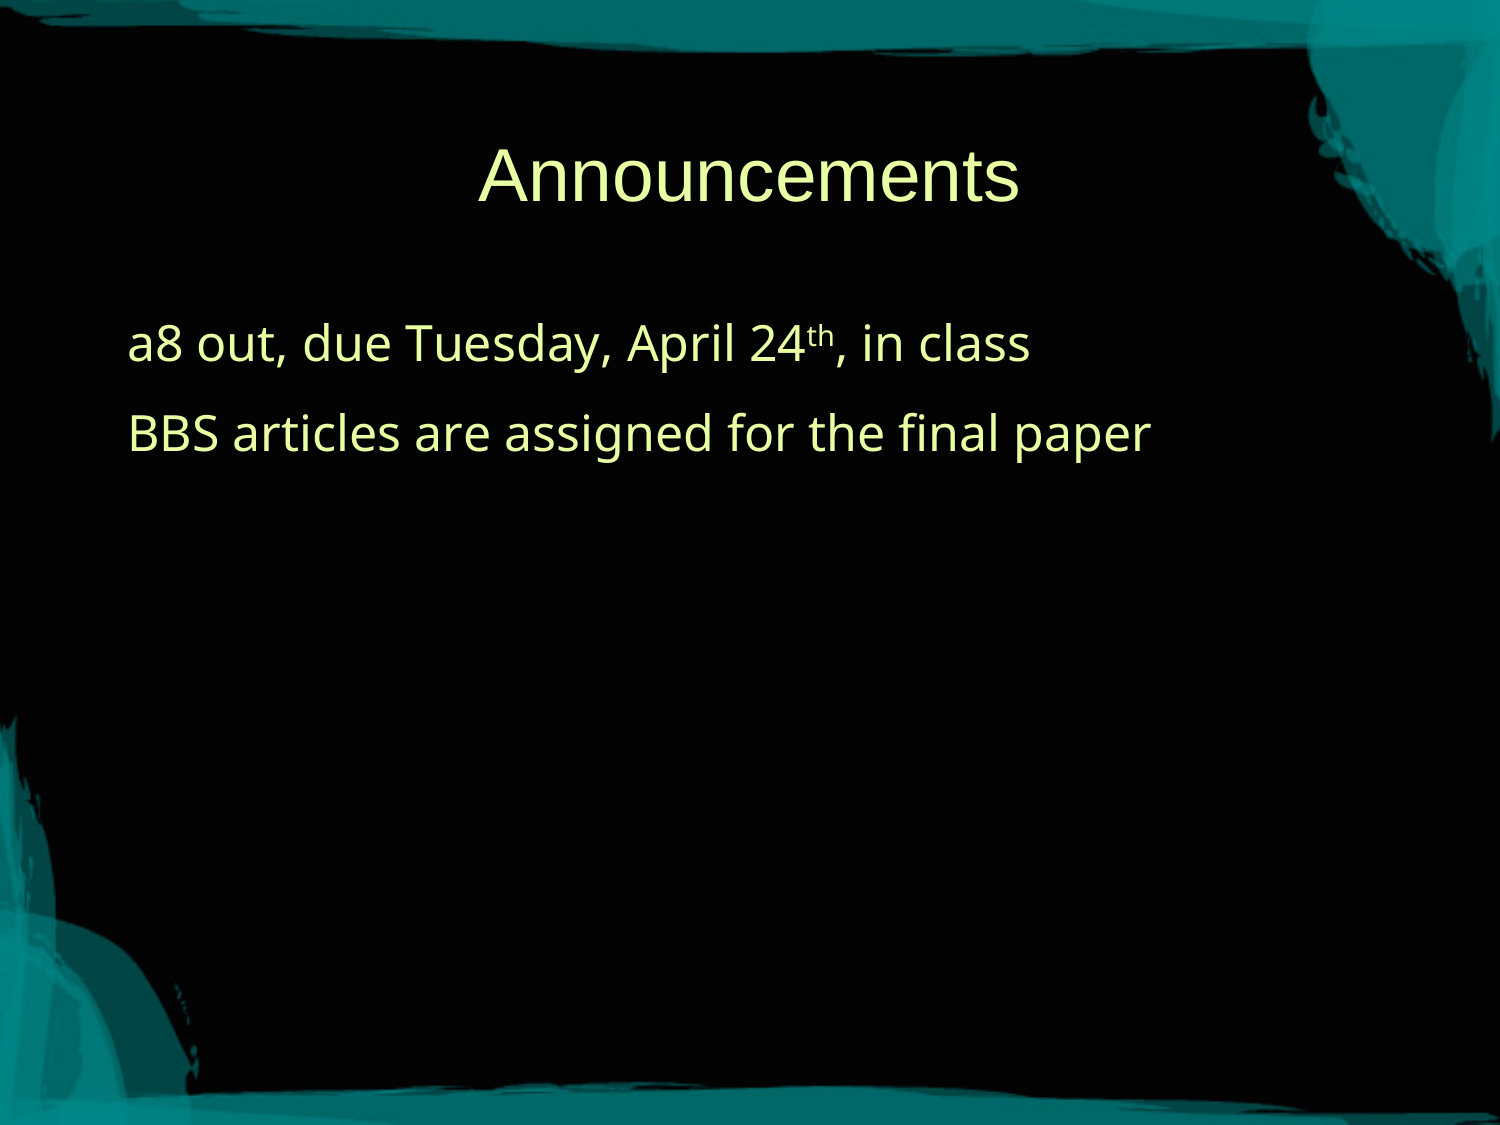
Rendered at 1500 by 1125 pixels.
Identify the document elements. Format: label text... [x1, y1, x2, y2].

list a8 out, due Tuesday, April 24th, in class BBS articles are assigned for the final paper [112, 299, 1463, 1000]
picture [0, 0, 1500, 1125]
title Announcements [112, 87, 1388, 263]
